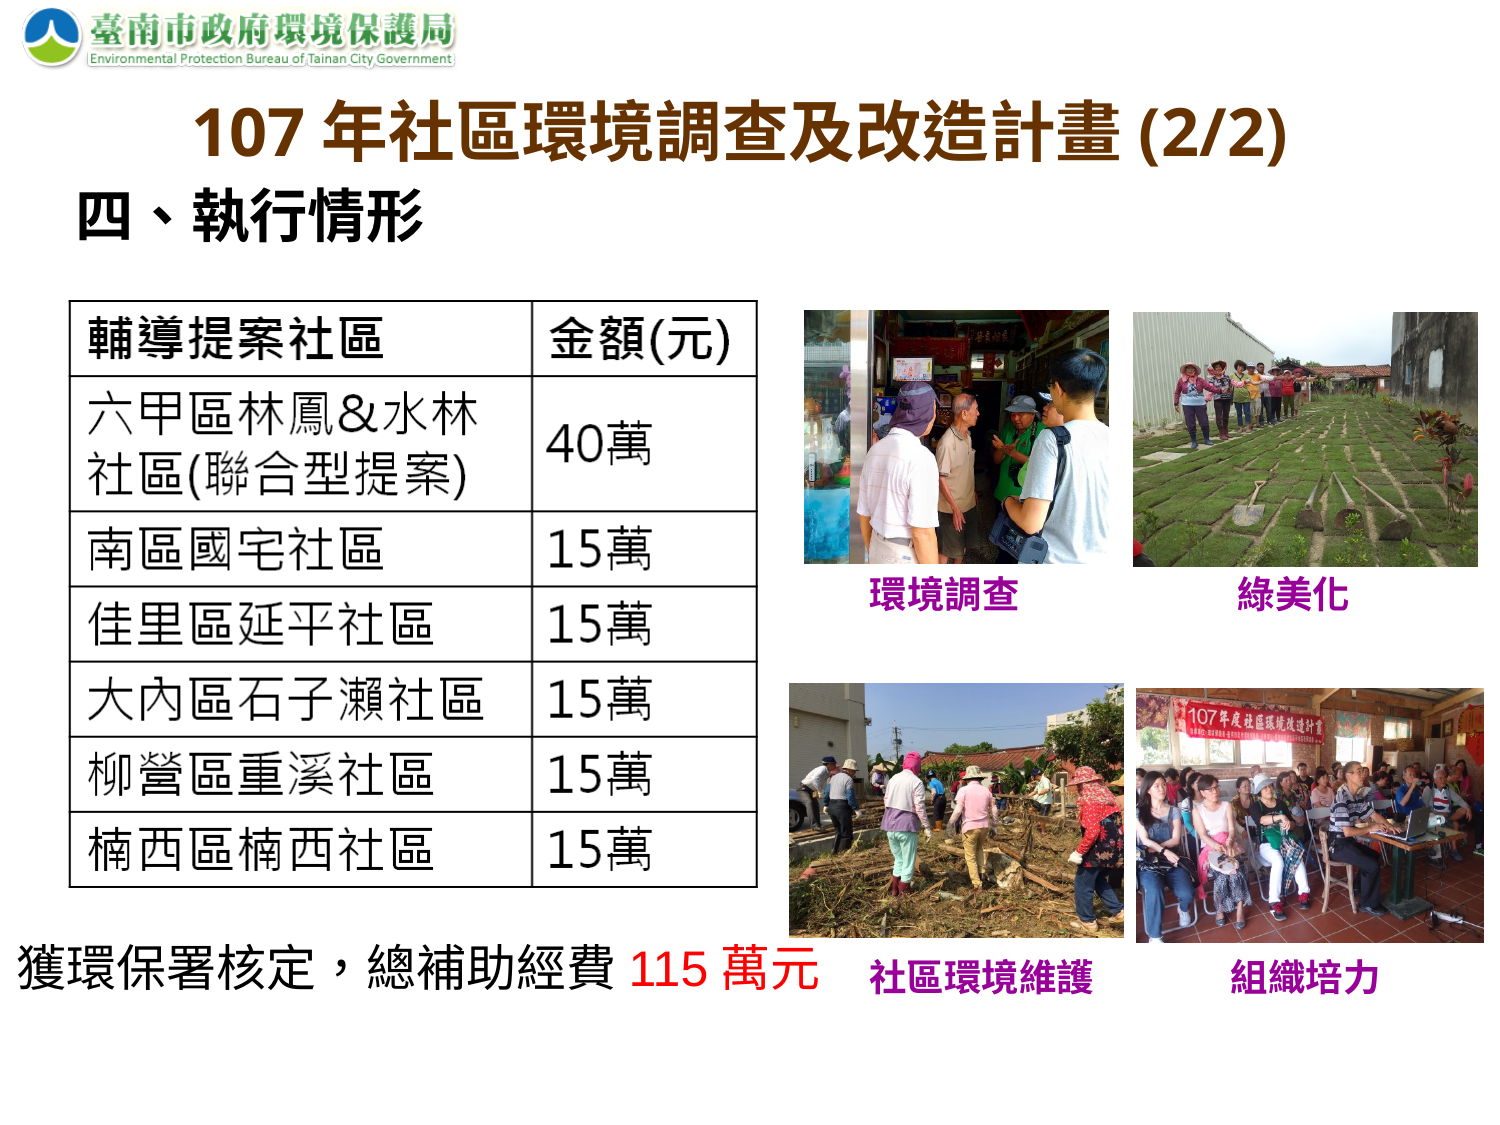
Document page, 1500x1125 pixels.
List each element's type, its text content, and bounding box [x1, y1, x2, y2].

picture [1133, 312, 1478, 567]
picture [0, 0, 460, 71]
picture [789, 683, 1124, 938]
text_box 綠美化 [1146, 567, 1442, 625]
text_box 四、執行情形 [60, 172, 1443, 1078]
text_box 環境調查 [797, 564, 1093, 625]
picture [58, 290, 769, 899]
text_box 獲環保署核定，總補助經費115萬元 [1, 929, 847, 1005]
text_box 組織培力 [1158, 946, 1454, 1007]
text_box 社區環境維護 [834, 946, 1130, 1007]
picture [804, 310, 1109, 565]
picture [1136, 688, 1484, 943]
title 107年社區環境調查及改造計畫(2/2) [64, 36, 1415, 224]
